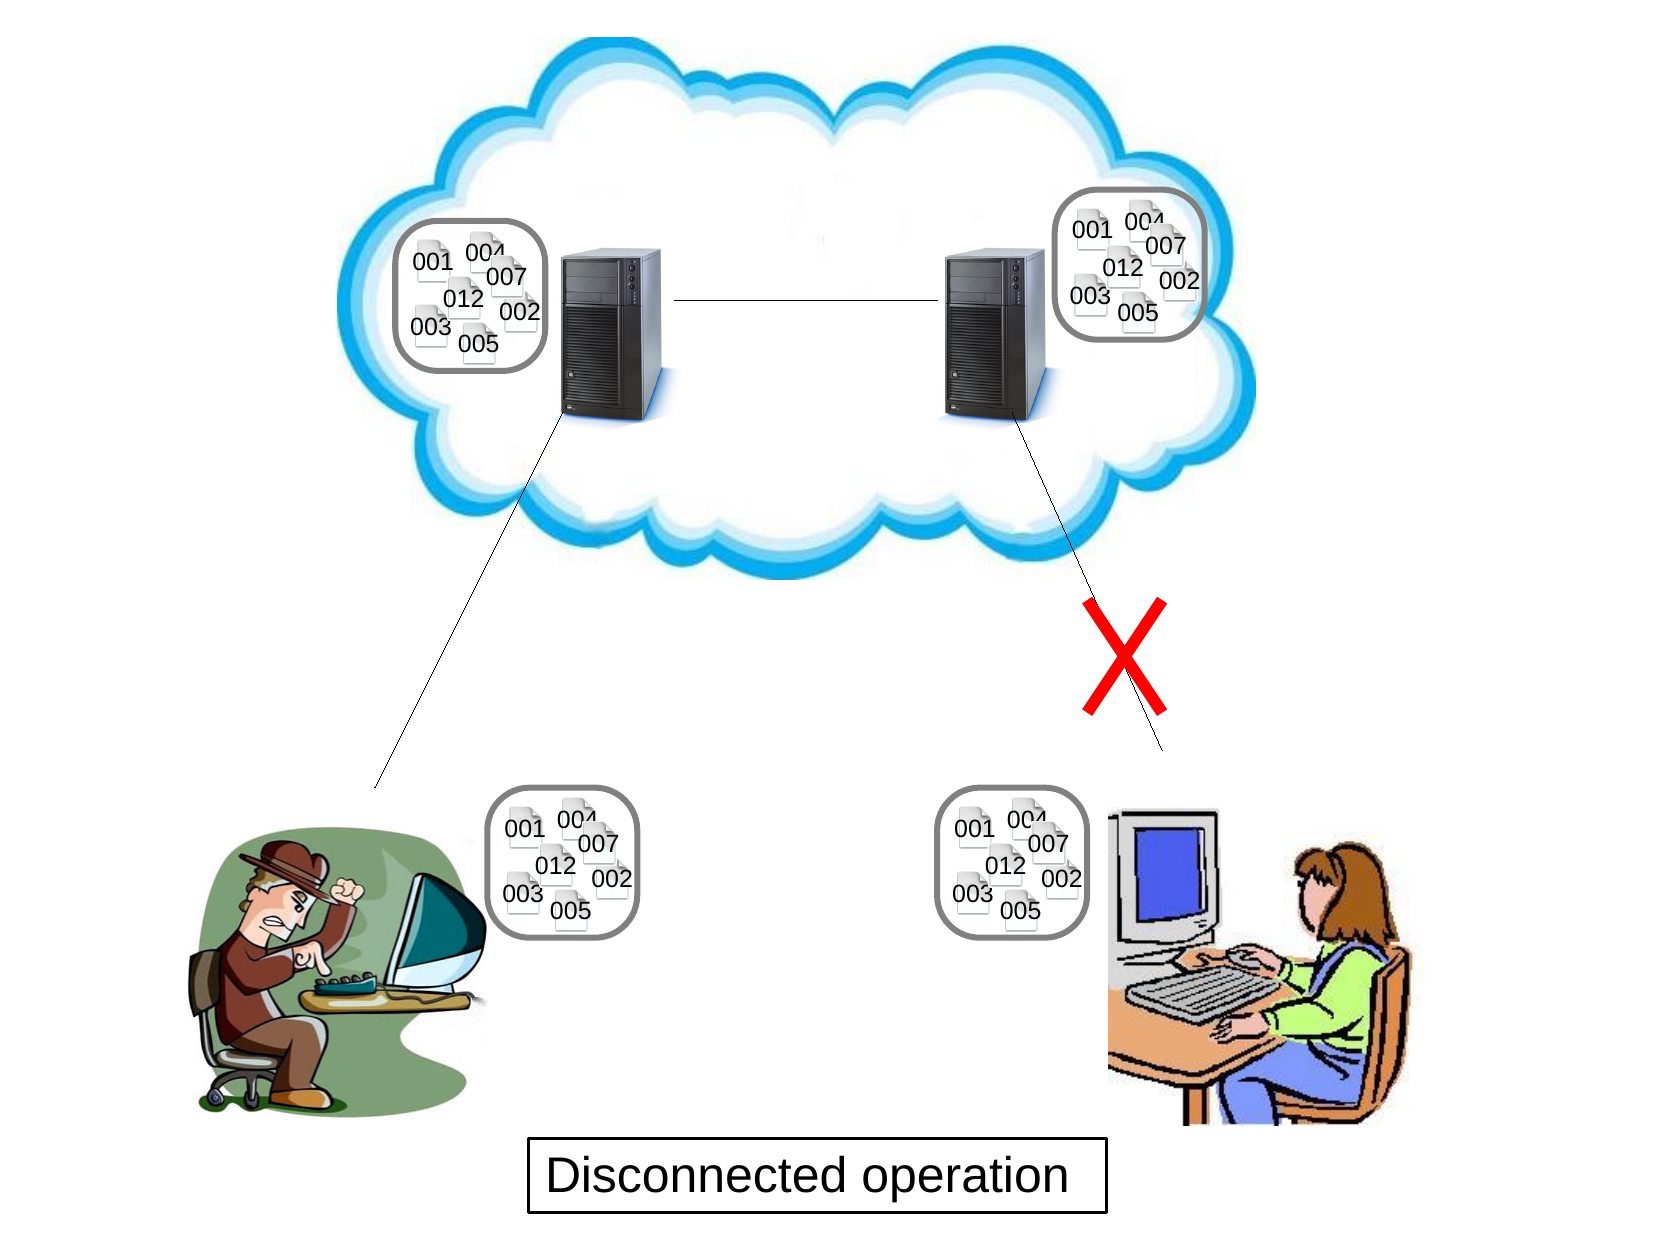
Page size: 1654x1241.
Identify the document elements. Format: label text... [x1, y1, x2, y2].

picture [337, 37, 1256, 580]
picture [951, 797, 1084, 933]
picture [501, 797, 634, 933]
picture [1108, 807, 1425, 1126]
picture [187, 825, 488, 1120]
text_box Disconnected operation [528, 1138, 1107, 1213]
